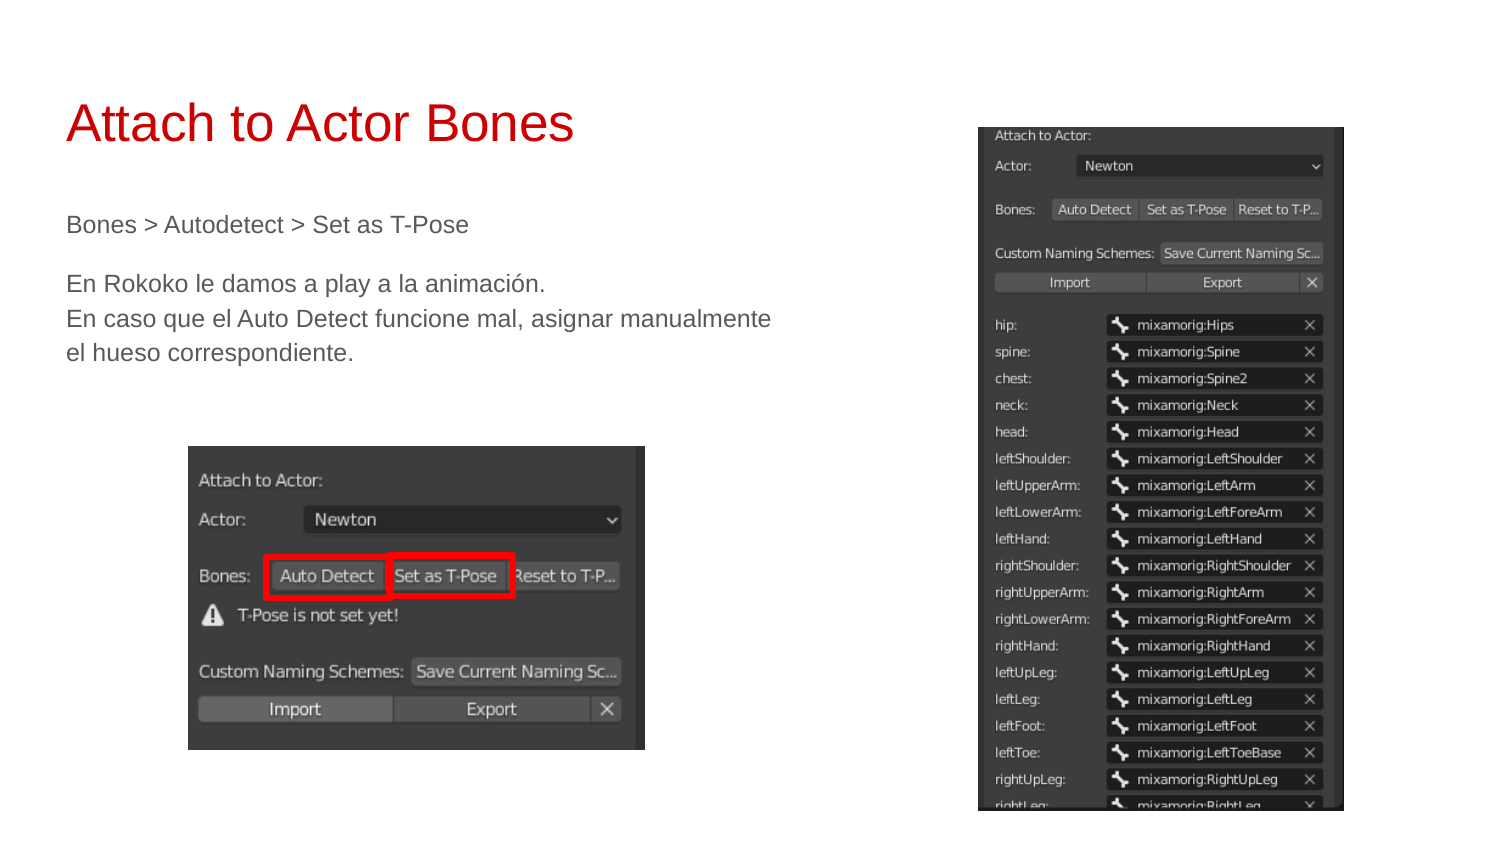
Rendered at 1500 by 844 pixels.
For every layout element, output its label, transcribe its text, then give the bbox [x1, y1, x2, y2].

title Attach to Actor Bones [51, 72, 1449, 167]
list Bones > Autodetect > Set as T-Pose En Rokoko le damos a play a la animación. En caso que el Auto Detect funcione mal, asignar manualmente el hueso correspondiente. [51, 189, 813, 750]
picture [188, 446, 645, 750]
picture [978, 127, 1344, 811]
